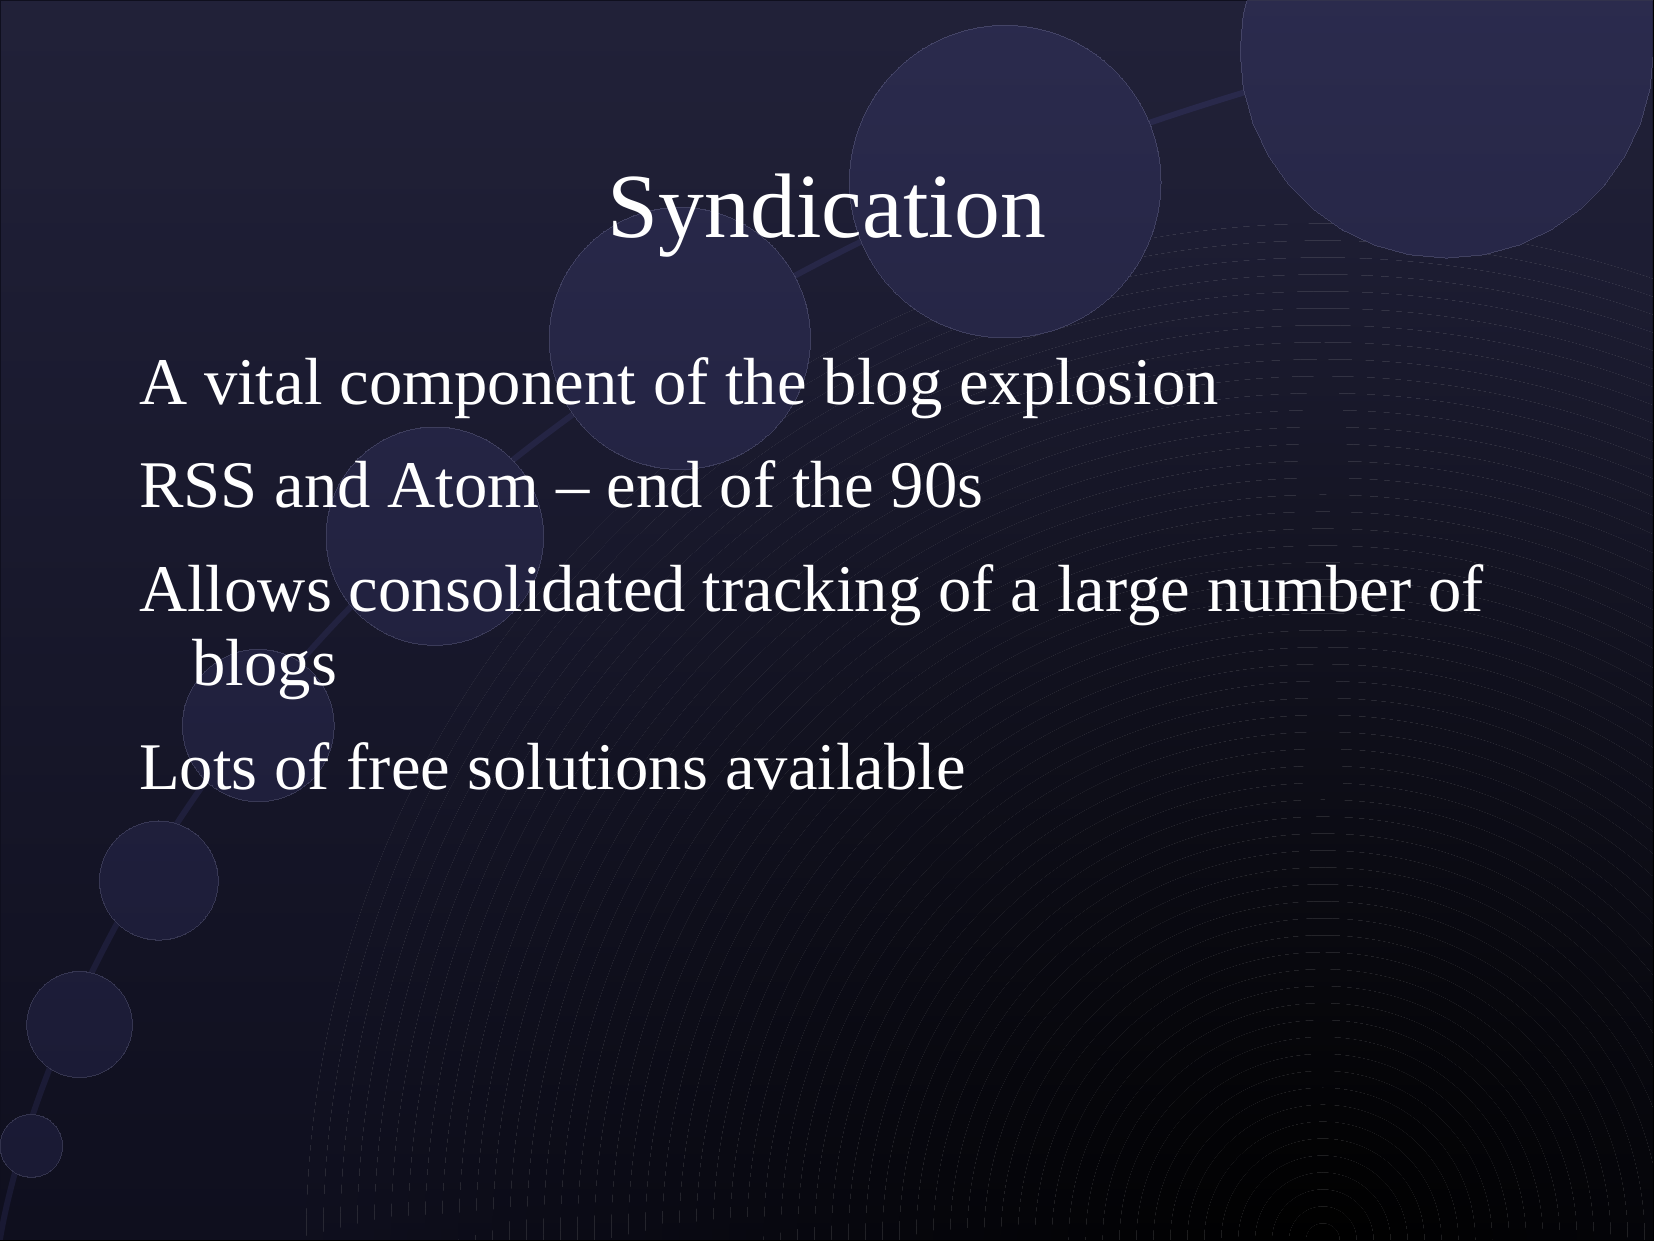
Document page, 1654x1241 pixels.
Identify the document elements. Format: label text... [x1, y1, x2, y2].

title Syndication [121, 102, 1534, 311]
list A vital component of the blog explosion RSS and Atom – end of the 90s Allows consolidated tracking of a large number of blogs Lots of free solutions available [121, 344, 1534, 1127]
